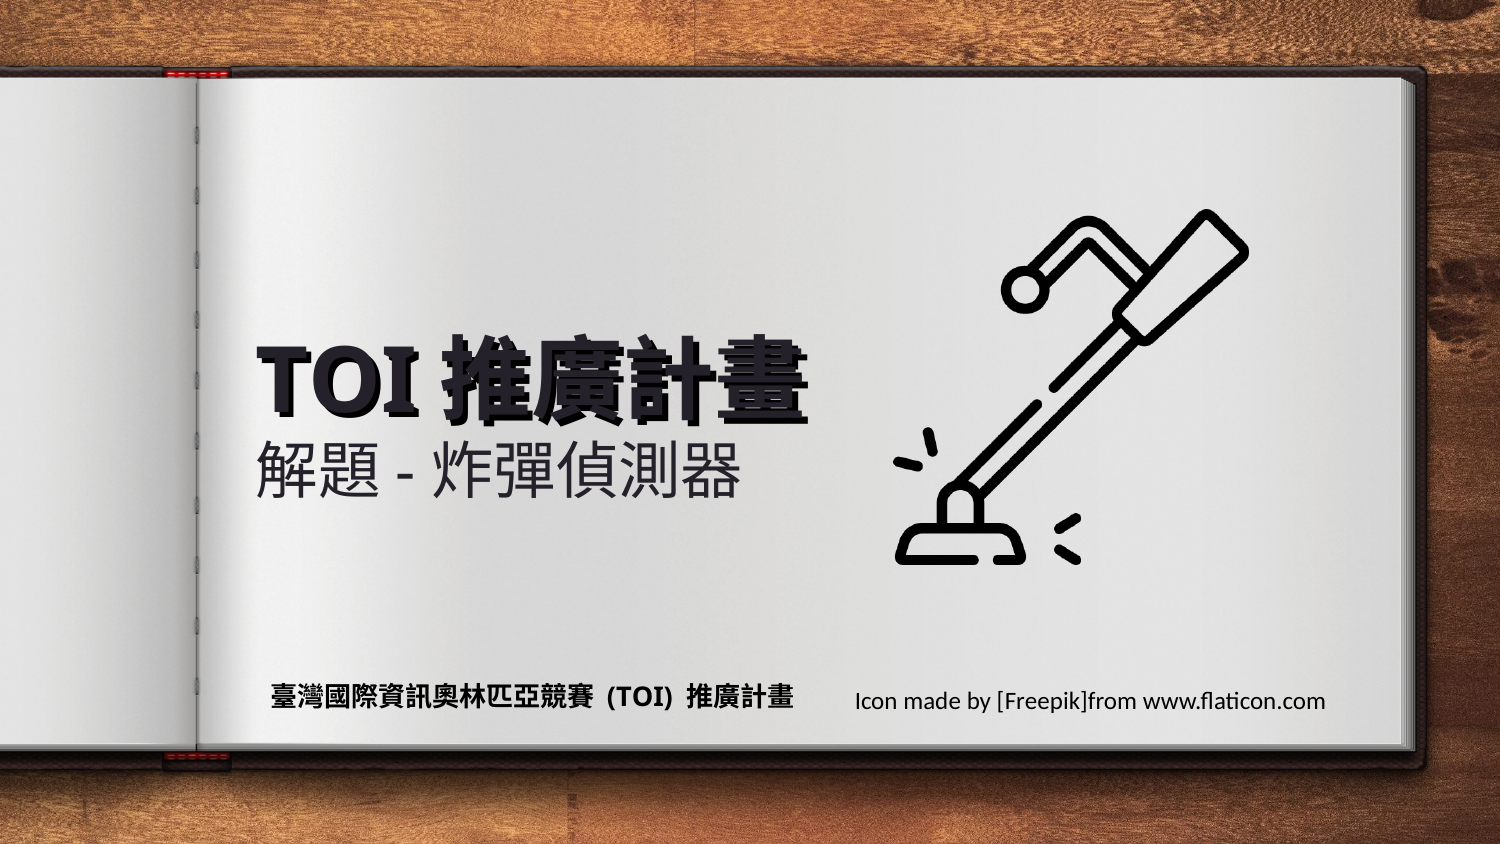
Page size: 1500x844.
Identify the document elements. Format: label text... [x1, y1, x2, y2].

title TOI推廣計畫 解題-炸彈偵測器 [240, 262, 893, 565]
text_box Icon made by [Freepik]from www.flaticon.com [840, 677, 1364, 722]
picture [893, 209, 1249, 565]
